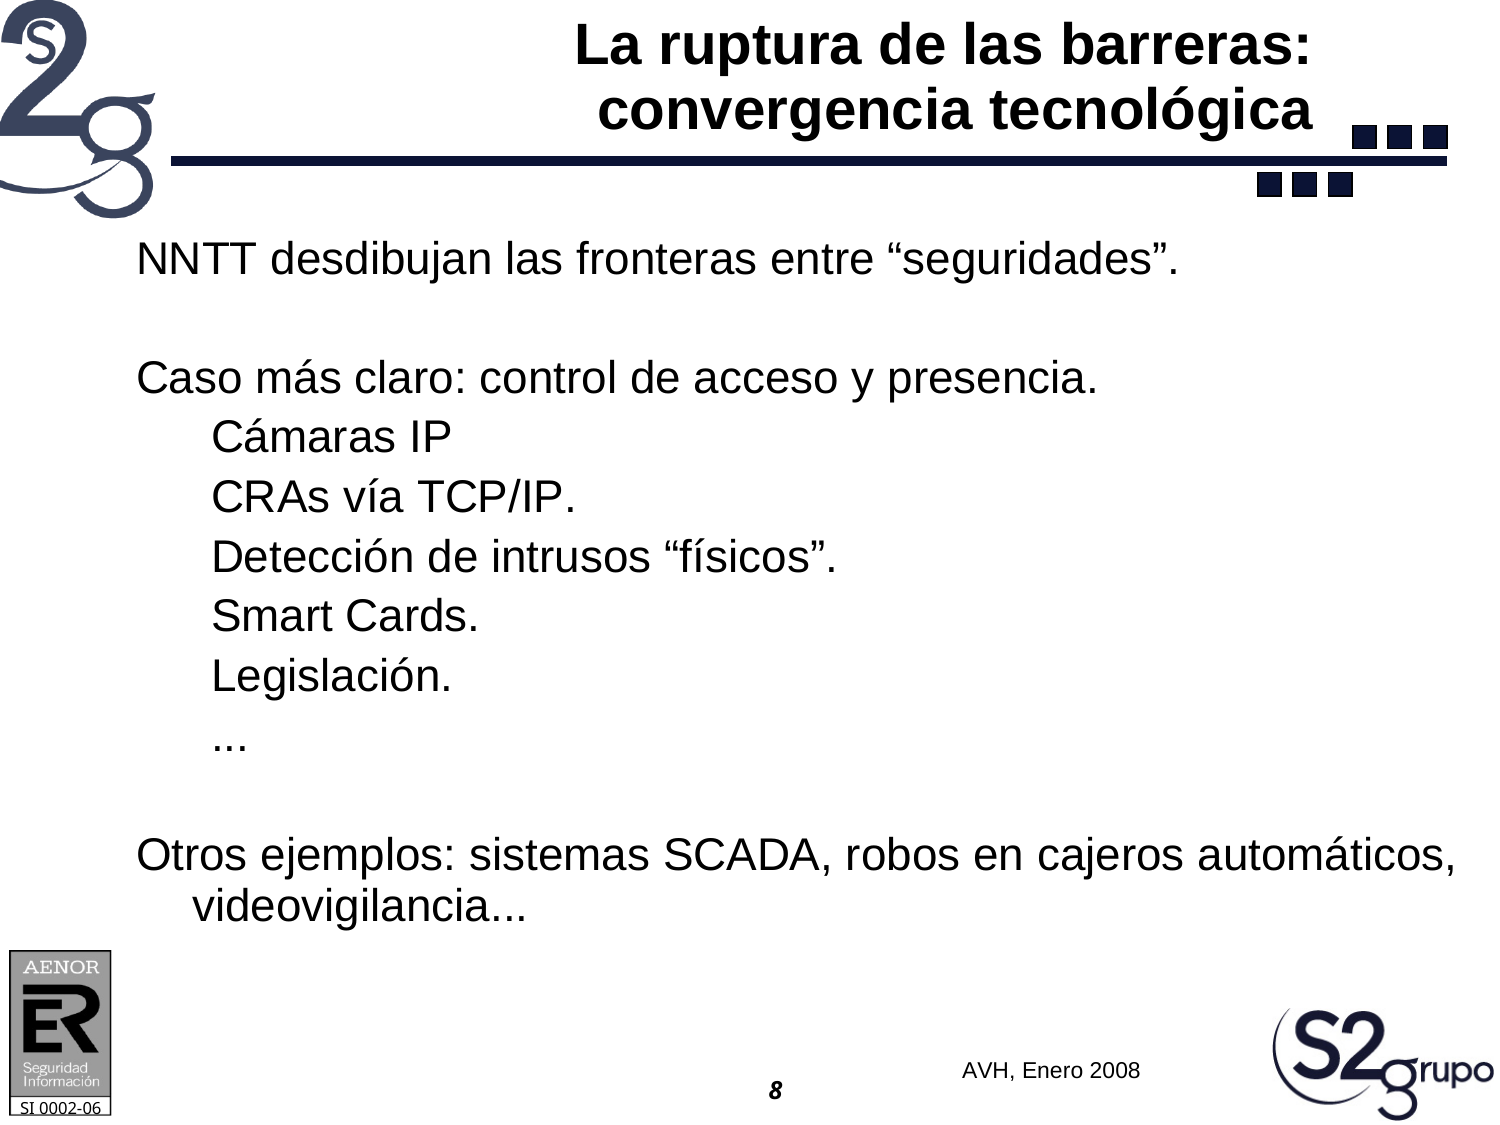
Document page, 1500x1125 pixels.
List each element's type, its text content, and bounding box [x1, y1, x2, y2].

picture [9, 950, 112, 1116]
list NNTT desdibujan las fronteras entre “seguridades”. Caso más claro: control de acceso y presencia. Cámaras IP CRAs vía TCP/IP. Detección de intrusos “físicos”. Smart Cards. Legislación. ... Otros ejemplos: sistemas SCADA, robos en cajeros automáticos, videovigilancia... [120, 177, 1477, 934]
picture [0, 0, 158, 220]
title La ruptura de las barreras: convergencia tecnológica [183, 3, 1329, 149]
picture [1272, 1008, 1494, 1121]
text_box AVH, Enero 2008 [947, 1049, 1156, 1091]
